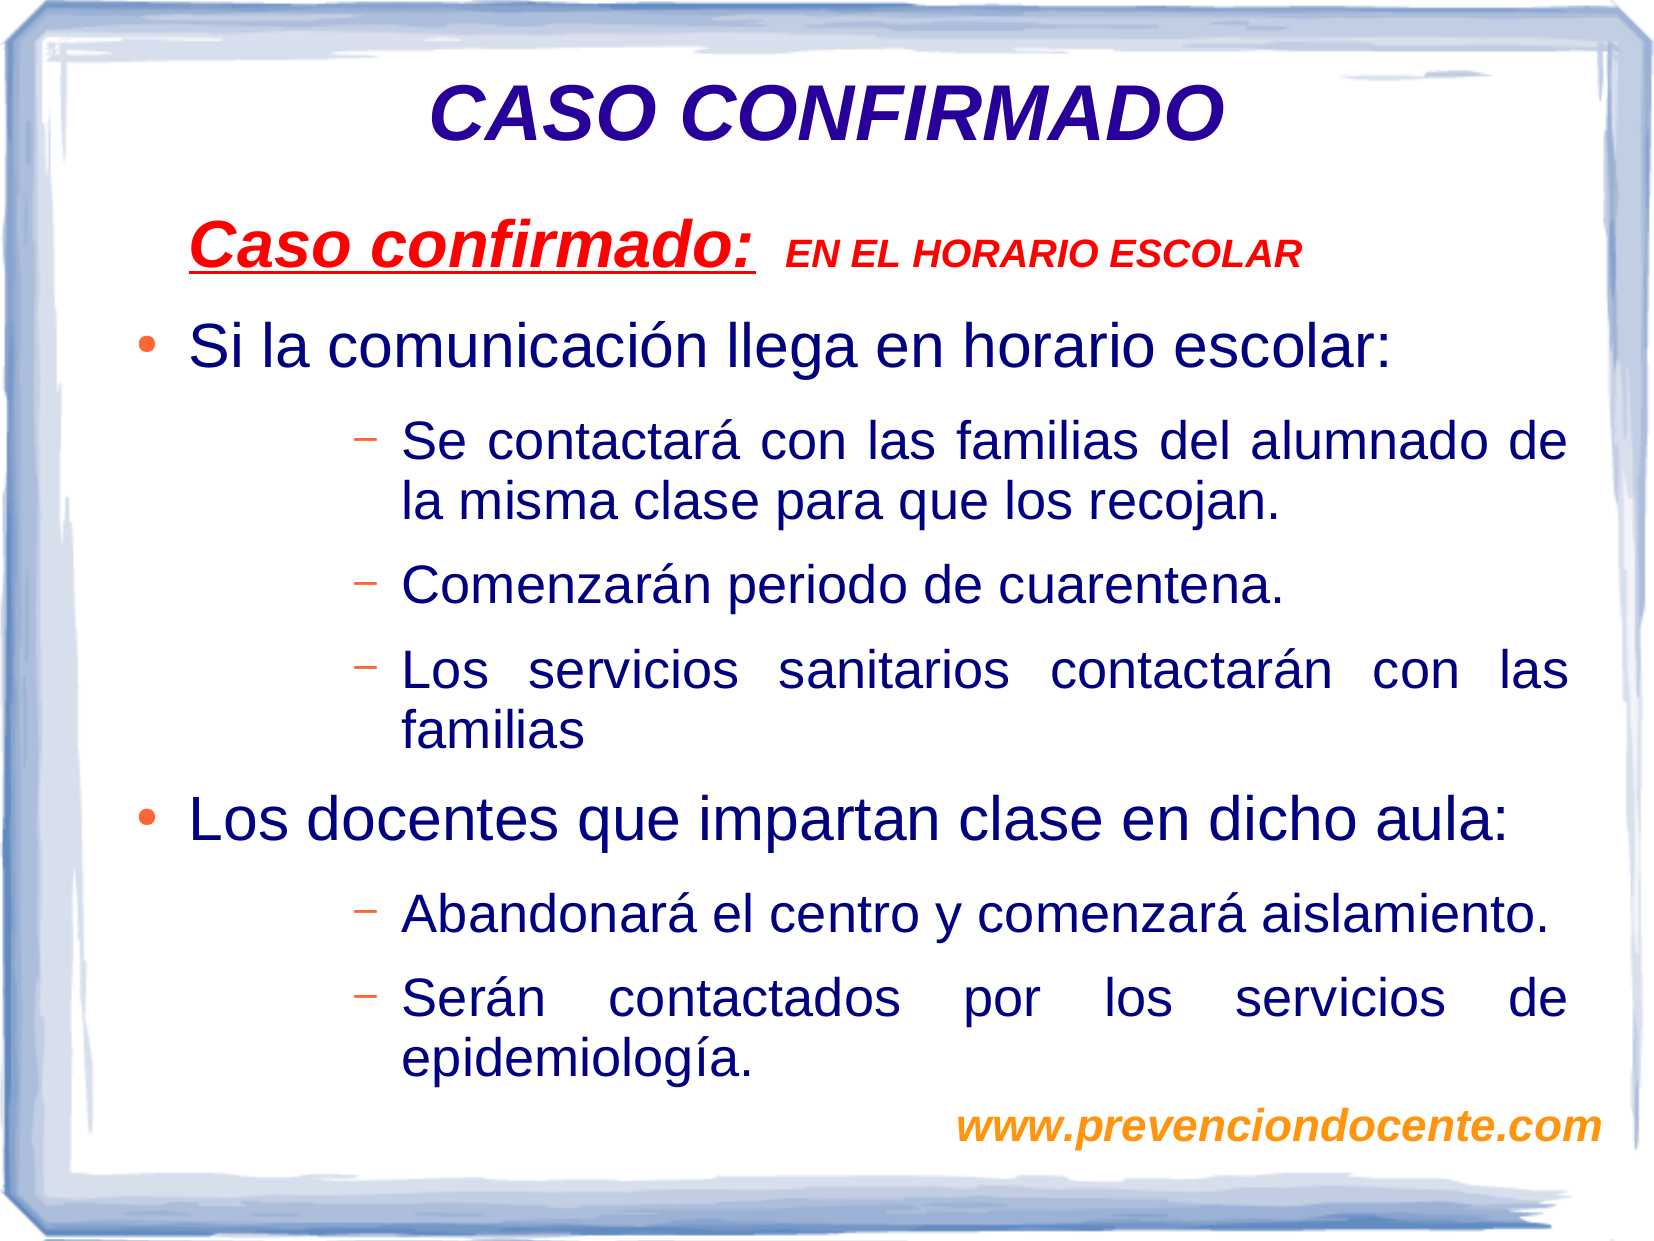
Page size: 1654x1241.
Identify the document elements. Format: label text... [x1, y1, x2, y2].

list Caso confirmado: EN EL HORARIO ESCOLAR Si la comunicación llega en horario escolar: Se contactará con las familias del alumnado de la misma clase para que los recojan. Comenzarán periodo de cuarentena. Los servicios sanitarios contactarán con las familias Los docentes que impartan clase en dicho aula: Abandonará el centro y comenzará aislamiento. Serán contactados por los servicios de epidemiología. [118, 206, 1571, 1123]
text_box www.prevenciondocente.com [885, 1099, 1604, 1152]
title CASO CONFIRMADO [82, 49, 1571, 178]
picture [0, 0, 1654, 1241]
